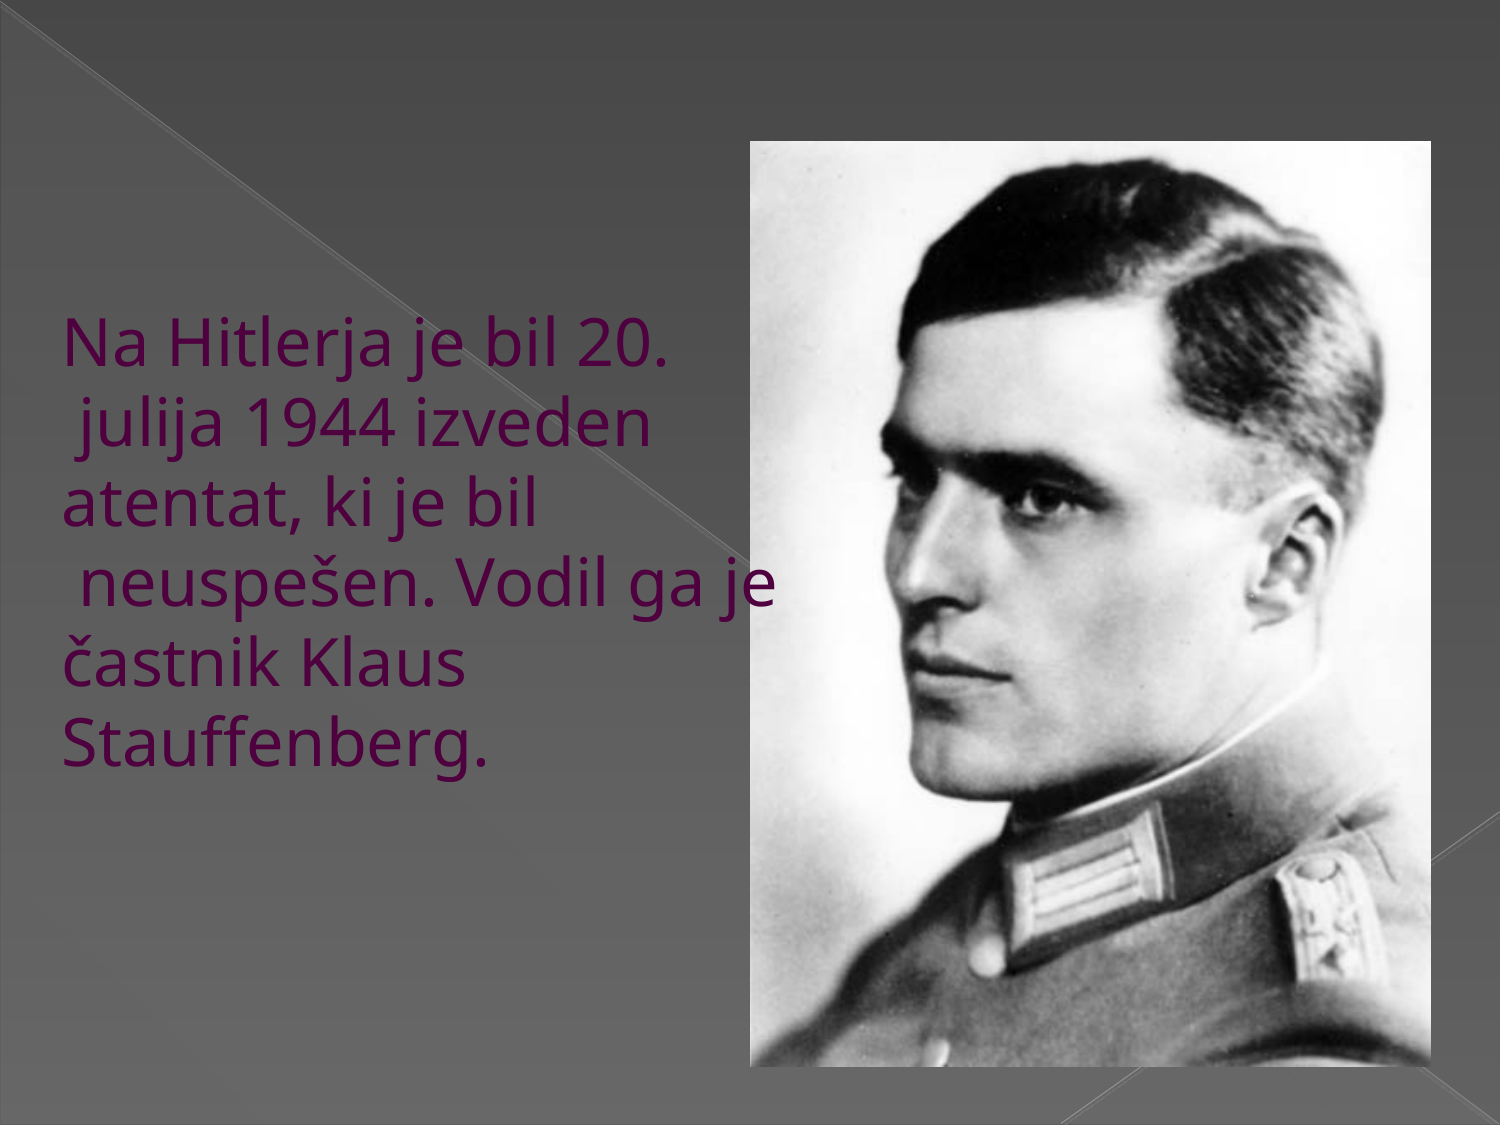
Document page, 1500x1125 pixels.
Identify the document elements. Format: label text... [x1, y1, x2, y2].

text_box Na Hitlerja je bil 20. julija 1944 izveden atentat, ki je bil neuspešen. Vodil ga je častnik Klaus Stauffenberg. [46, 292, 797, 788]
picture [750, 141, 1431, 1067]
